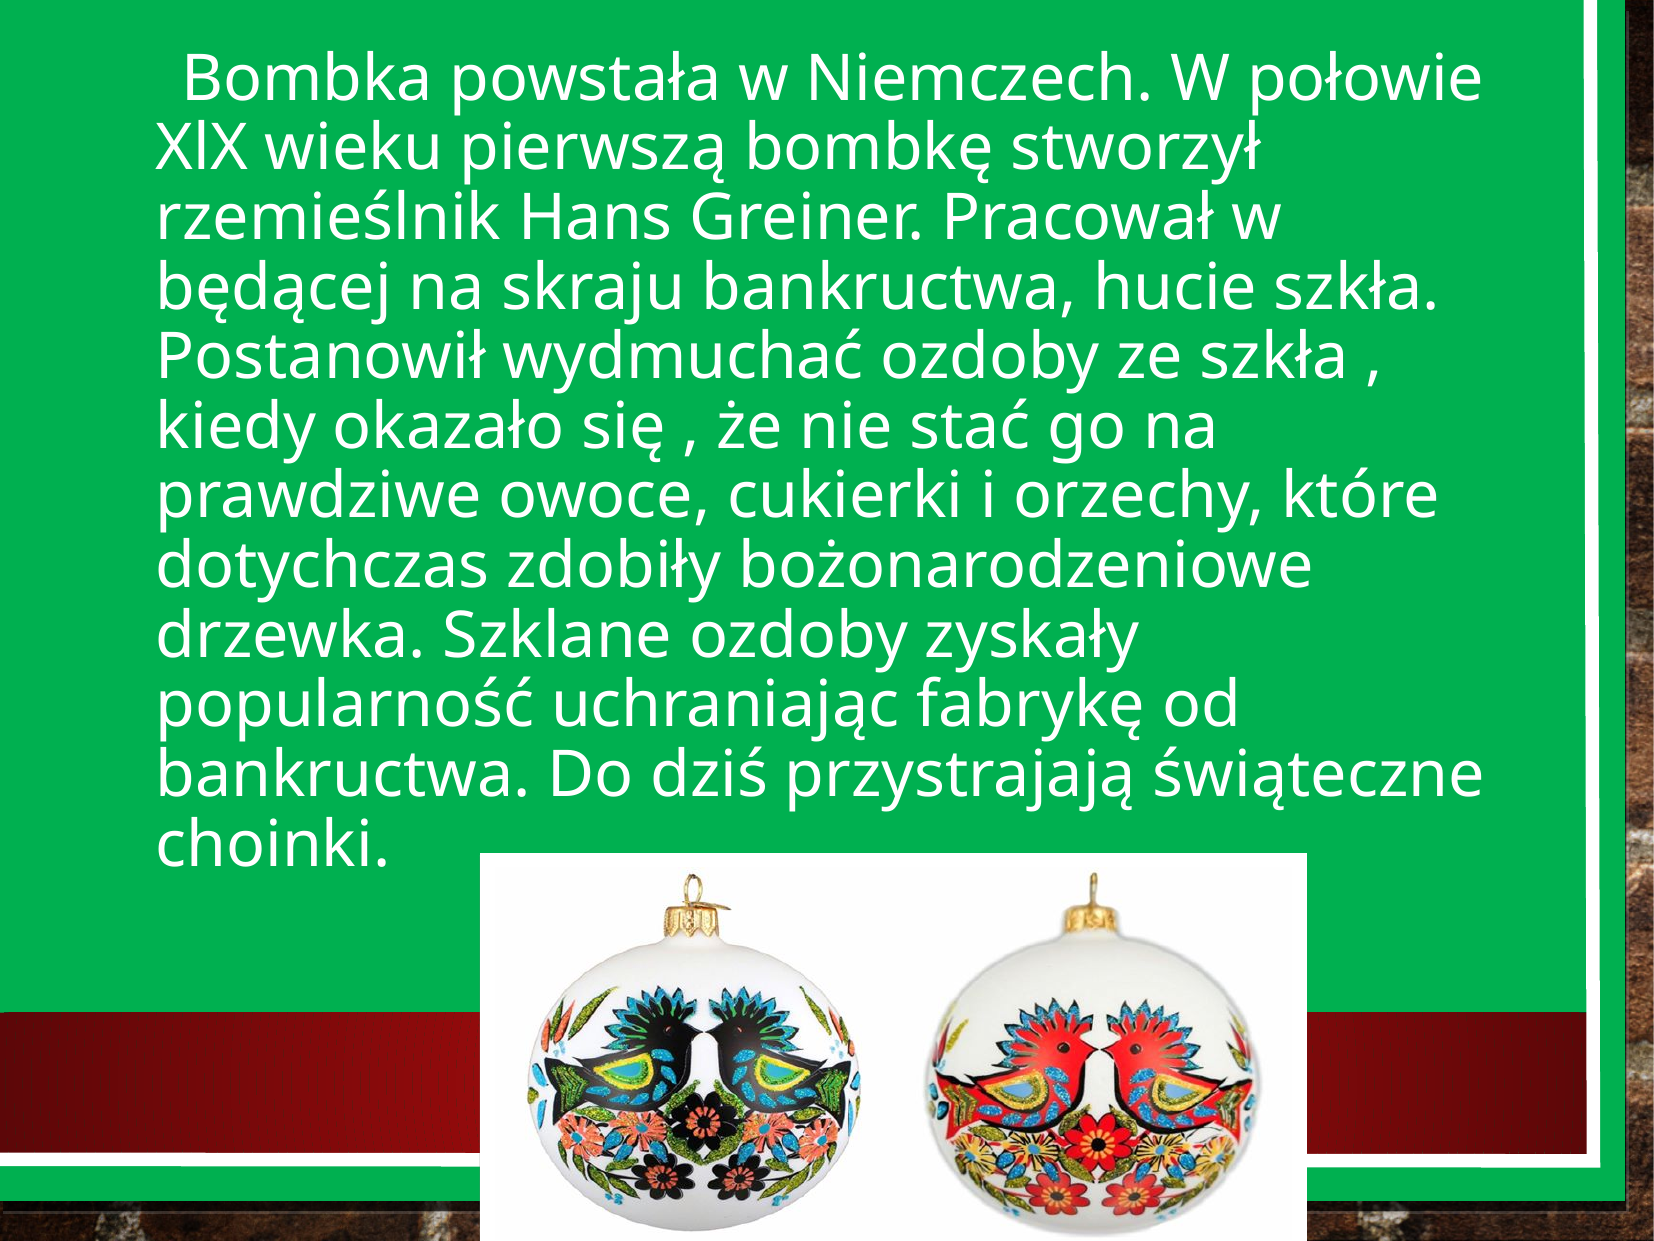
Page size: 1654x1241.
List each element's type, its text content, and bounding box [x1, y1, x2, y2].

picture [494, 867, 1292, 1241]
list Bombka powstała w Niemczech. W połowie XlX wieku pierwszą bombkę stworzył rzemieślnik Hans Greiner. Pracował w będącej na skraju bankructwa, hucie szkła. Postanowił wydmuchać ozdoby ze szkła , kiedy okazało się , że nie stać go na prawdziwe owoce, cukierki i orzechy, które dotychczas zdobiły bożonarodzeniowe drzewka. Szklane ozdoby zyskały popularność uchraniając fabrykę od bankructwa. Do dziś przystrajają świąteczne choinki. [58, 0, 1547, 925]
